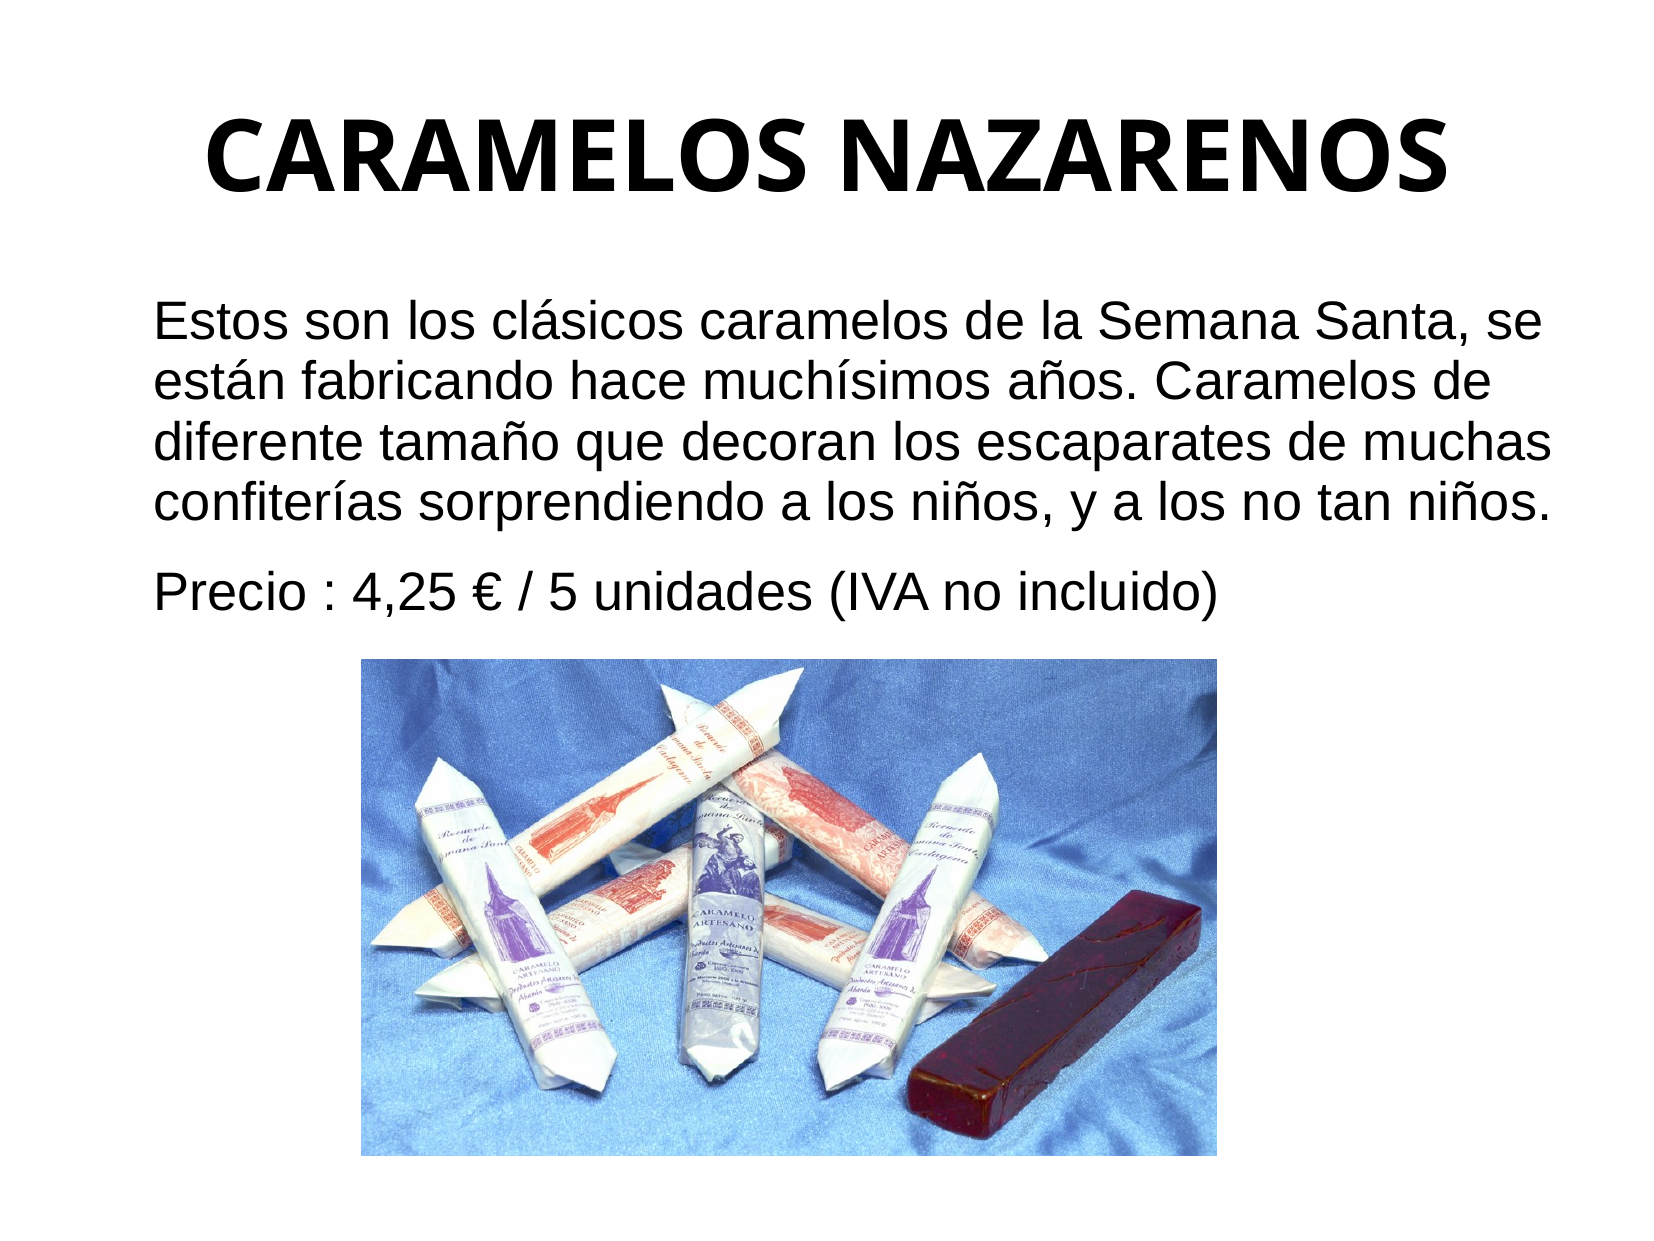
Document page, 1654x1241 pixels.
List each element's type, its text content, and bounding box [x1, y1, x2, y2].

title CARAMELOS NAZARENOS [82, 49, 1571, 257]
list Estos son los clásicos caramelos de la Semana Santa, se están fabricando hace muchísimos años. Caramelos de diferente tamaño que decoran los escaparates de muchas confiterías sorprendiendo a los niños, y a los no tan niños. Precio : 4,25 € / 5 unidades (IVA no incluido) [82, 290, 1571, 1010]
picture [361, 659, 1217, 1156]
